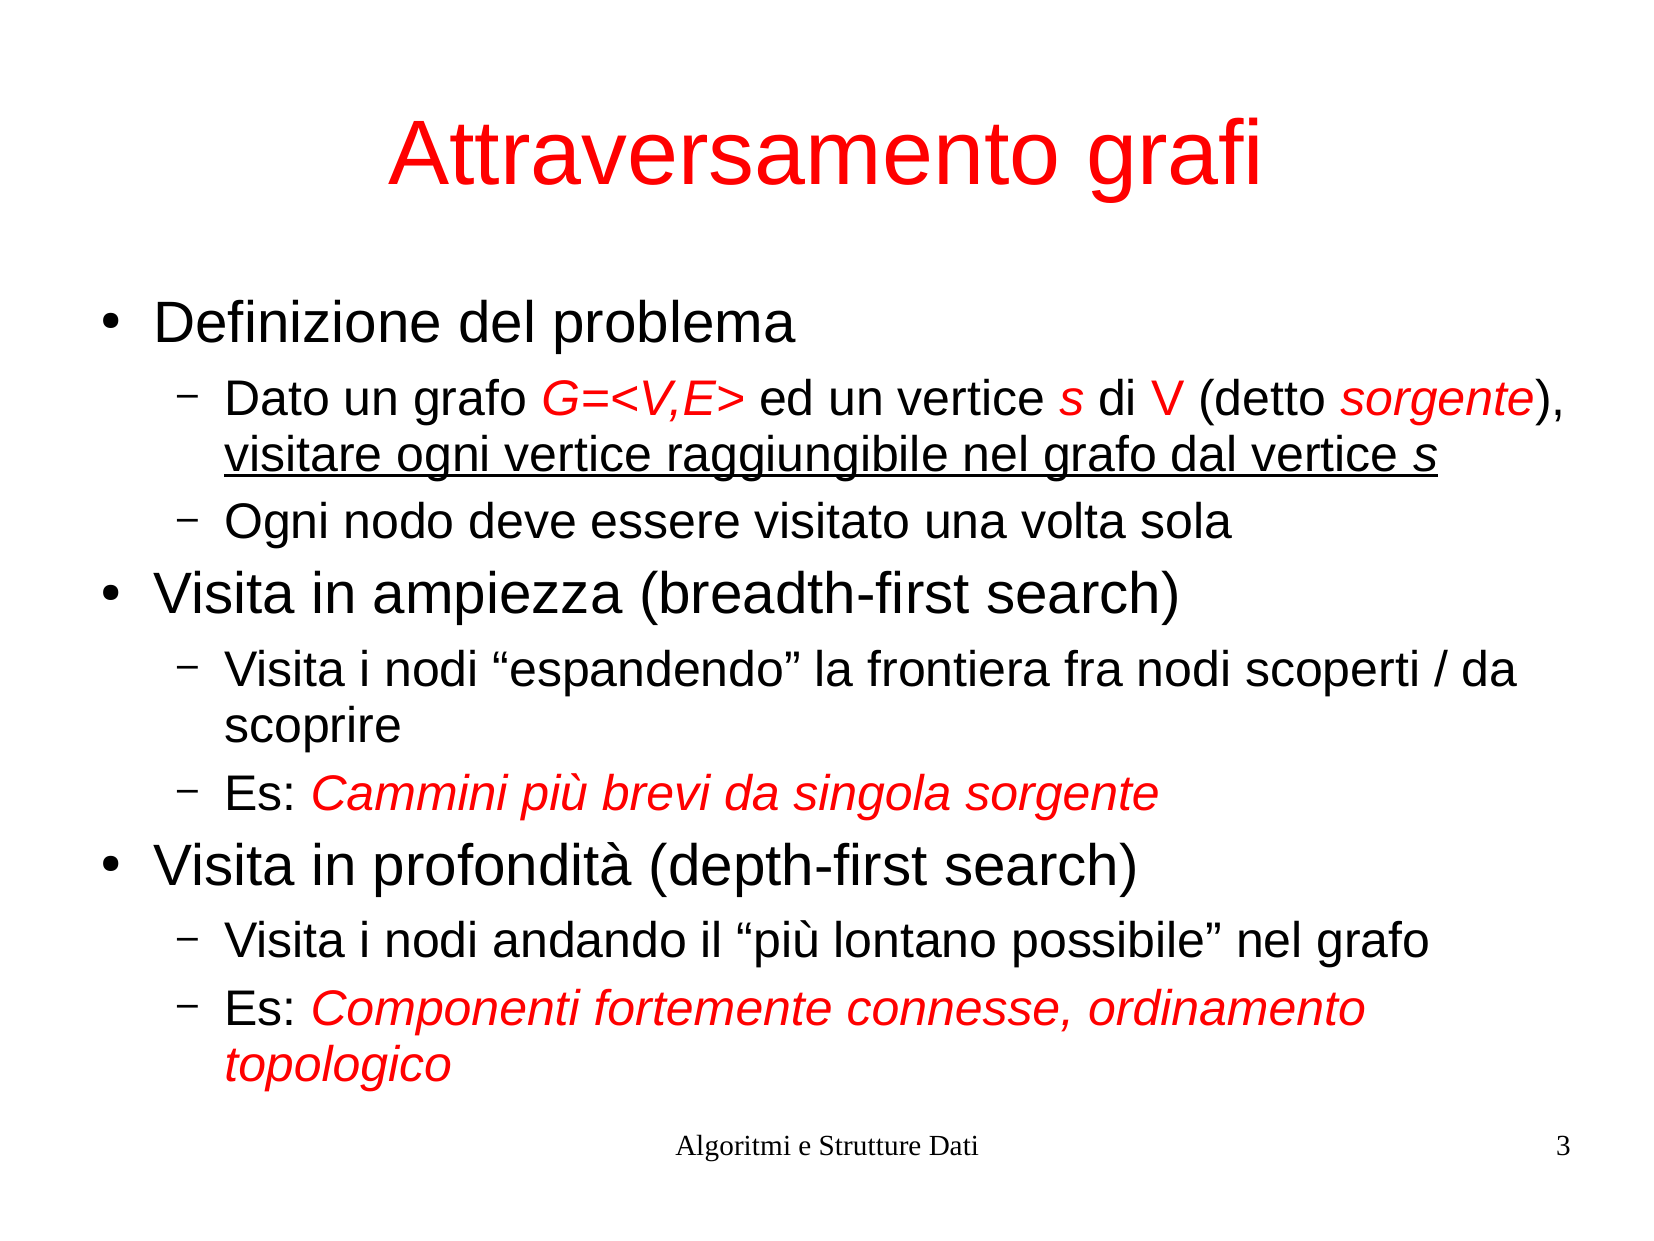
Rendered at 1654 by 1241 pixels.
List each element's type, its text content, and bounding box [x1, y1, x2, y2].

list Definizione del problema Dato un grafo G=<V,E> ed un vertice s di V (detto sorgente), visitare ogni vertice raggiungibile nel grafo dal vertice s Ogni nodo deve essere visitato una volta sola Visita in ampiezza (breadth-first search) Visita i nodi “espandendo” la frontiera fra nodi scoperti / da scoprire Es: Cammini più brevi da singola sorgente Visita in profondità (depth-first search) Visita i nodi andando il “più lontano possibile” nel grafo Es: Componenti fortemente connesse, ordinamento topologico [82, 290, 1571, 1109]
title Attraversamento grafi [82, 49, 1571, 257]
